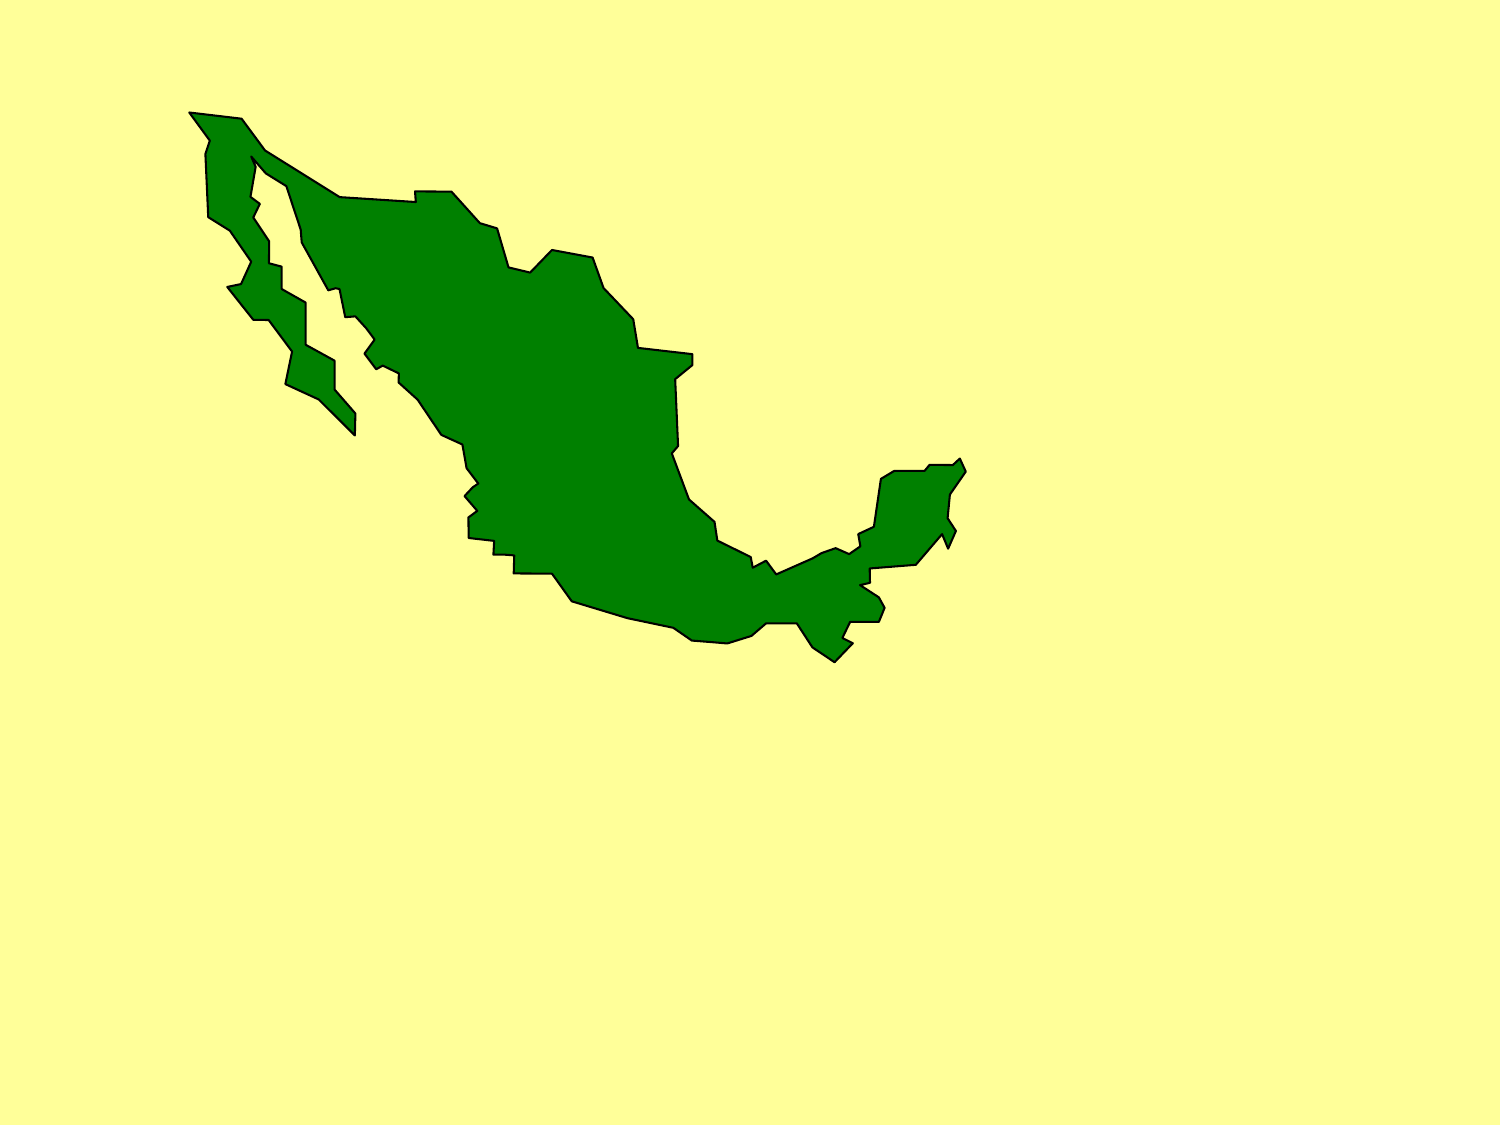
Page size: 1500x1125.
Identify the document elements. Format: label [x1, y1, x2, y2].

text_box [189, 112, 966, 663]
